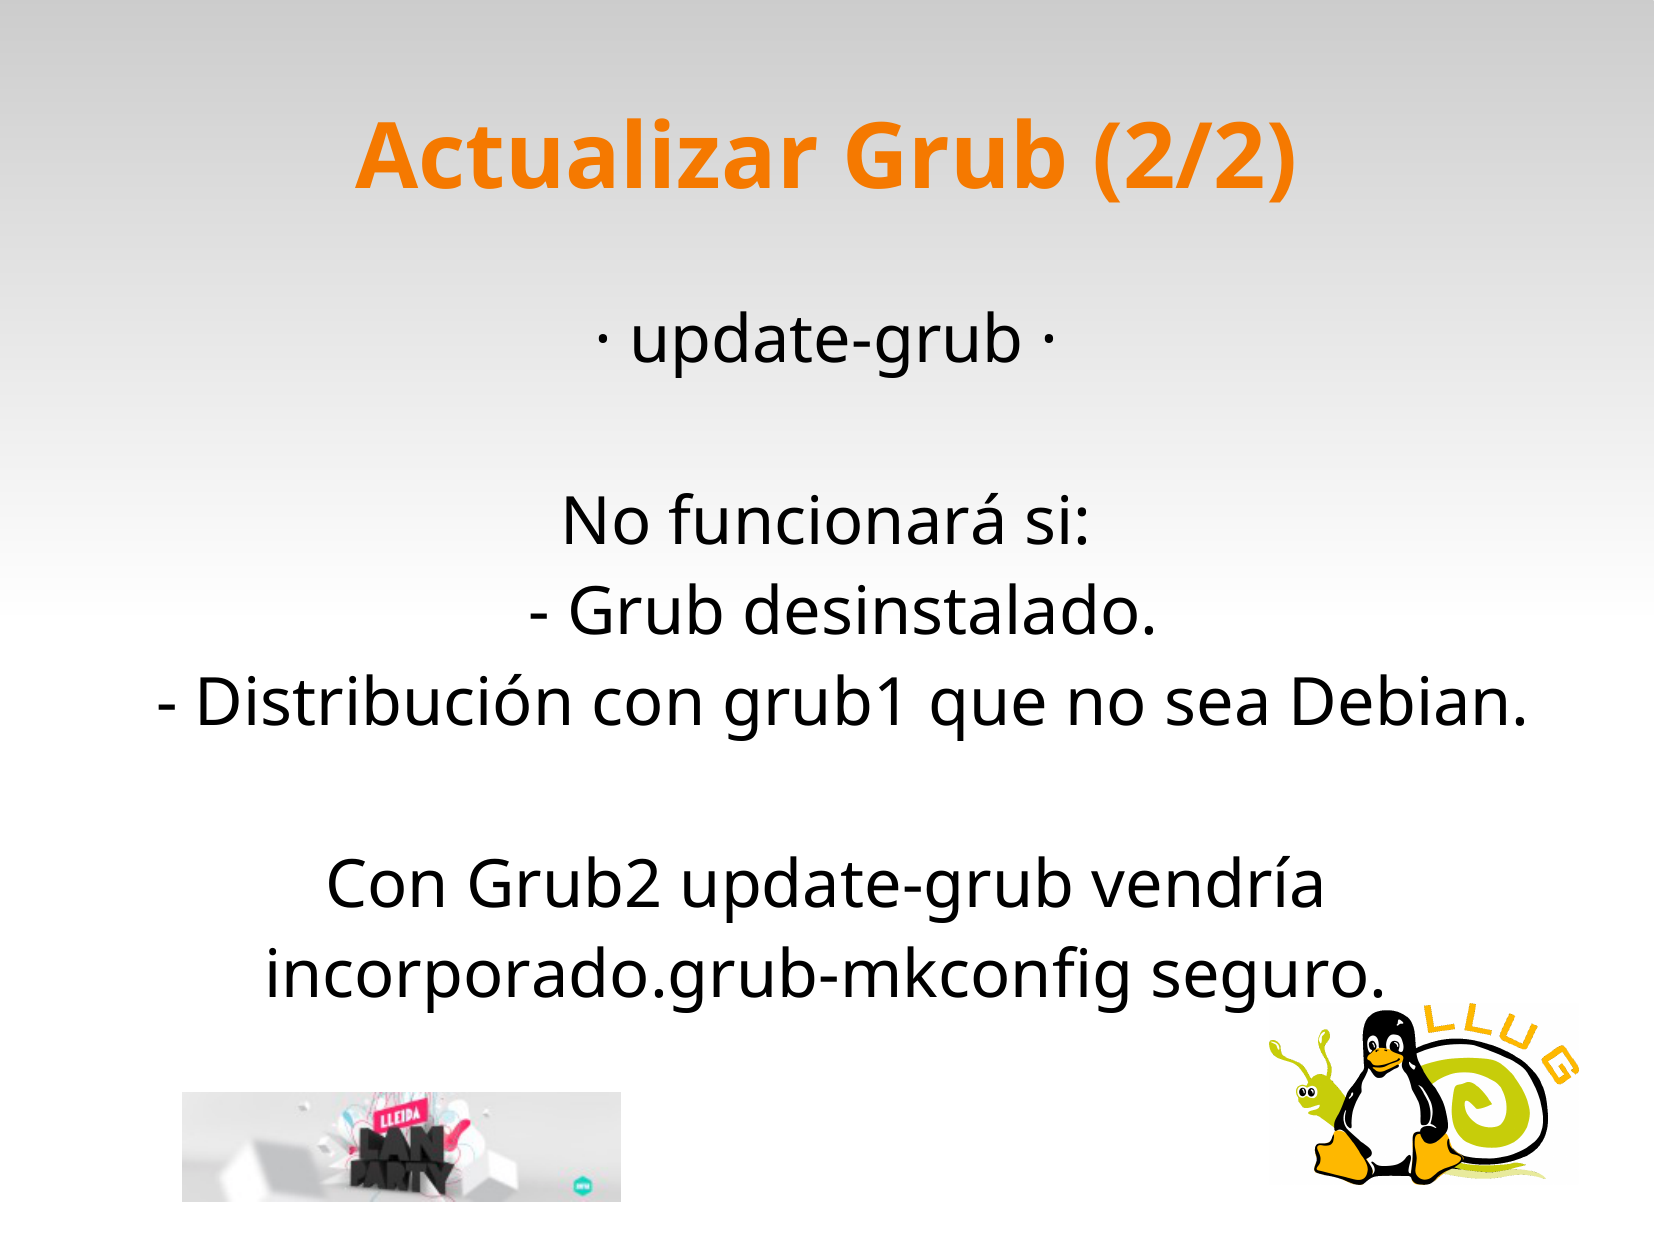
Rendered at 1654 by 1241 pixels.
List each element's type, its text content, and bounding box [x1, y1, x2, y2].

picture [1269, 1003, 1579, 1185]
title Actualizar Grub (2/2) [82, 56, 1571, 232]
picture [182, 1092, 621, 1202]
subtitle · update-grub · No funcionará si: - Grub desinstalado. - Distribución con grub1 que no sea Debian. Con Grub2 update-grub vendría incorporado.grub-mkconfig seguro. [82, 232, 1571, 1167]
